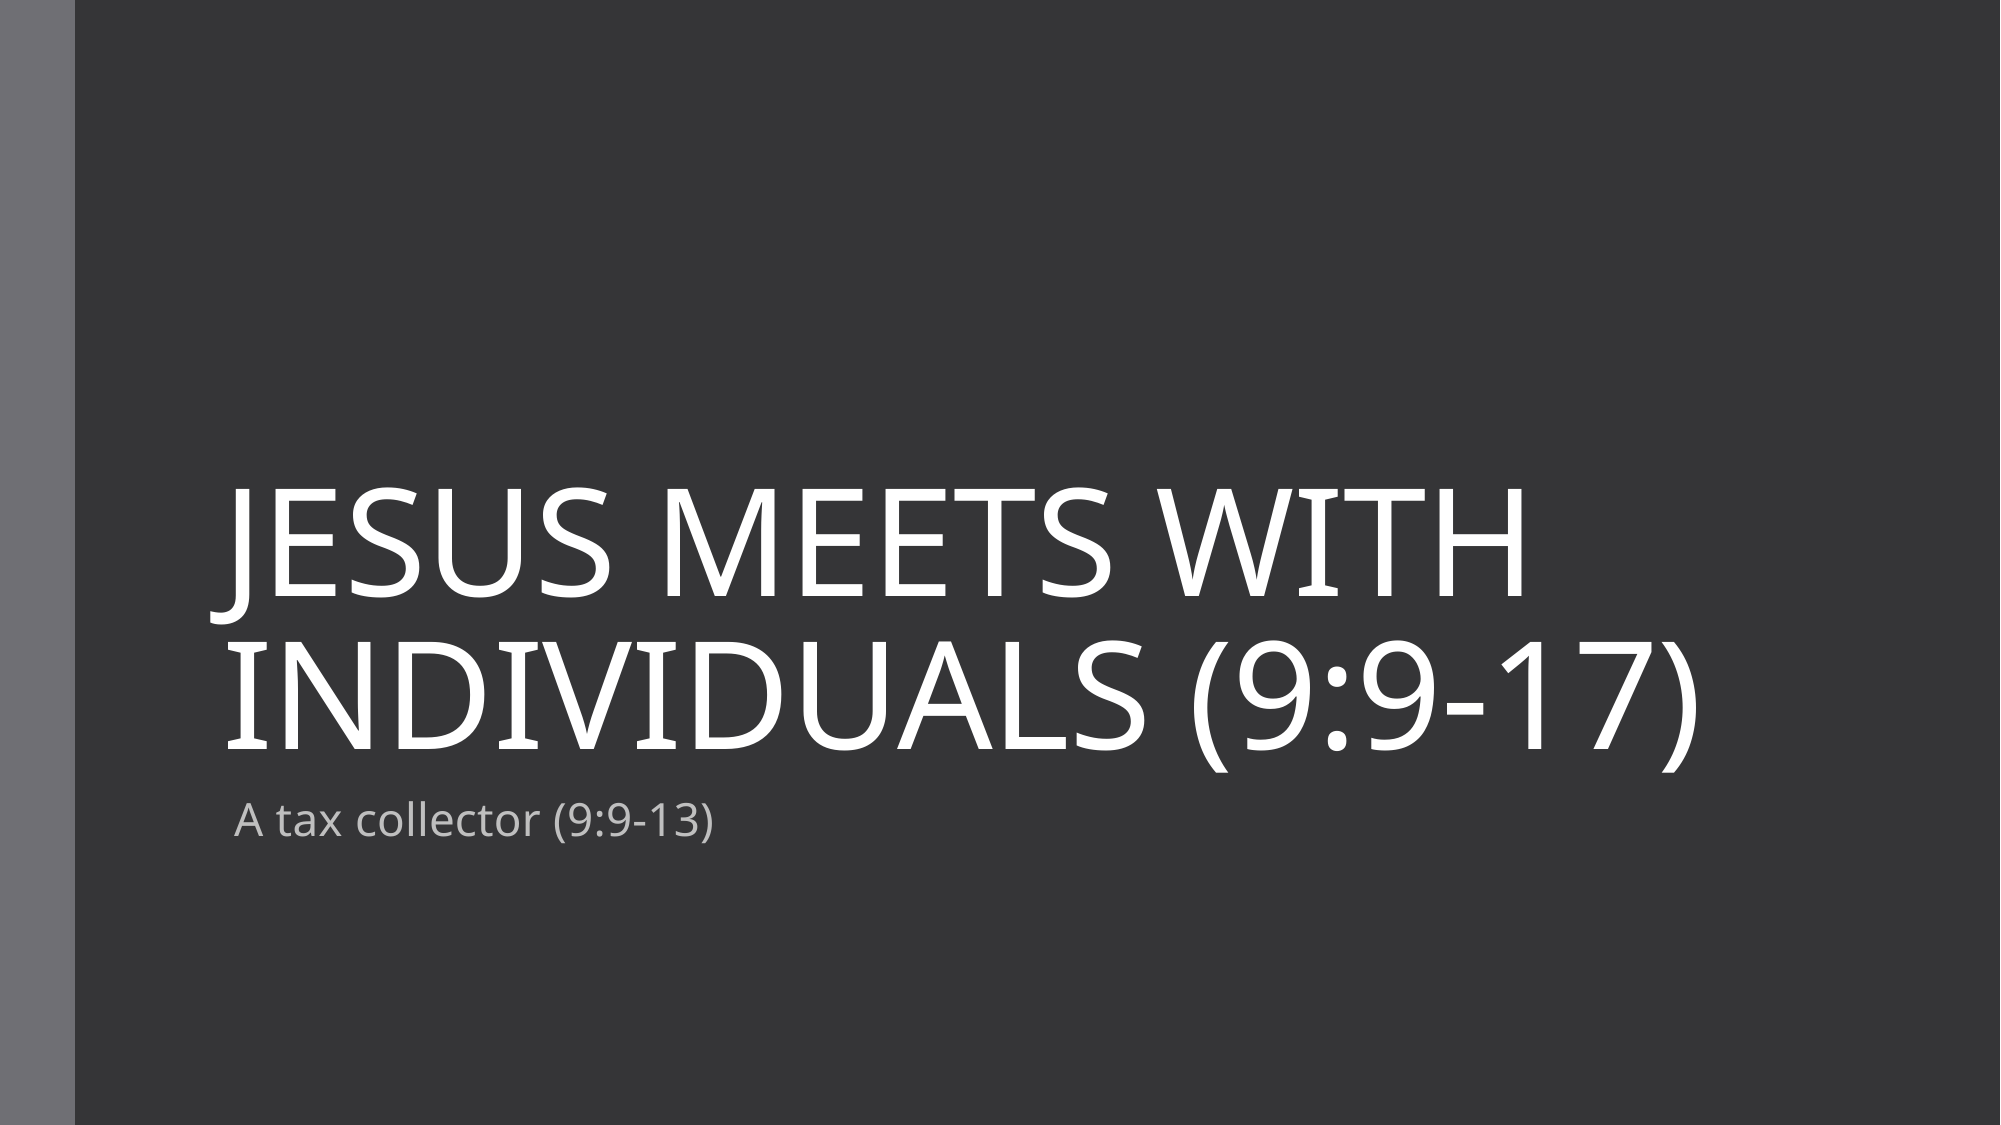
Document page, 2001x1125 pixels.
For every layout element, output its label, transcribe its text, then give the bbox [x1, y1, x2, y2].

title JESUS MEETS WITH INDIVIDUALS (9:9-17) [206, 124, 1752, 787]
subtitle A tax collector (9:9-13) [206, 787, 1752, 1066]
